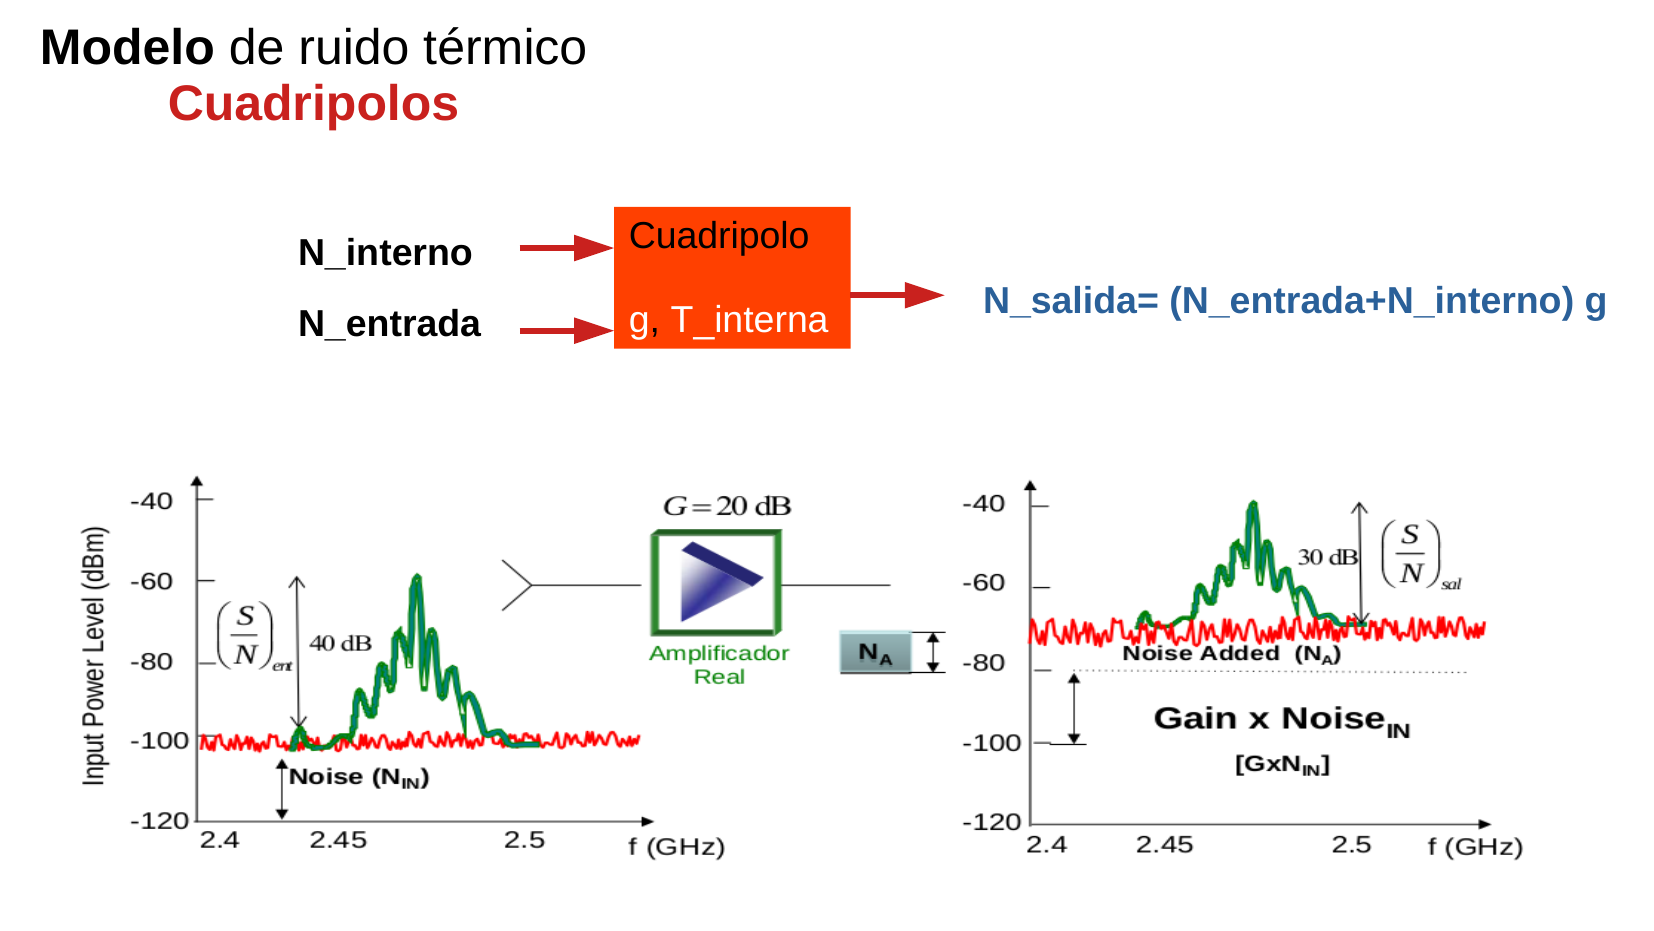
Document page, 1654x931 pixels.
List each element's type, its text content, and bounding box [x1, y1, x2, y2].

text_box Modelo de ruido térmico Cuadripolos [25, 11, 603, 139]
text_box N_entrada [283, 295, 497, 353]
text_box N_salida= (N_entrada+N_interno) g [968, 271, 1630, 371]
text_box N_interno [283, 224, 489, 282]
picture [47, 436, 1532, 895]
text_box Cuadripolo g, T_interna [614, 206, 851, 349]
